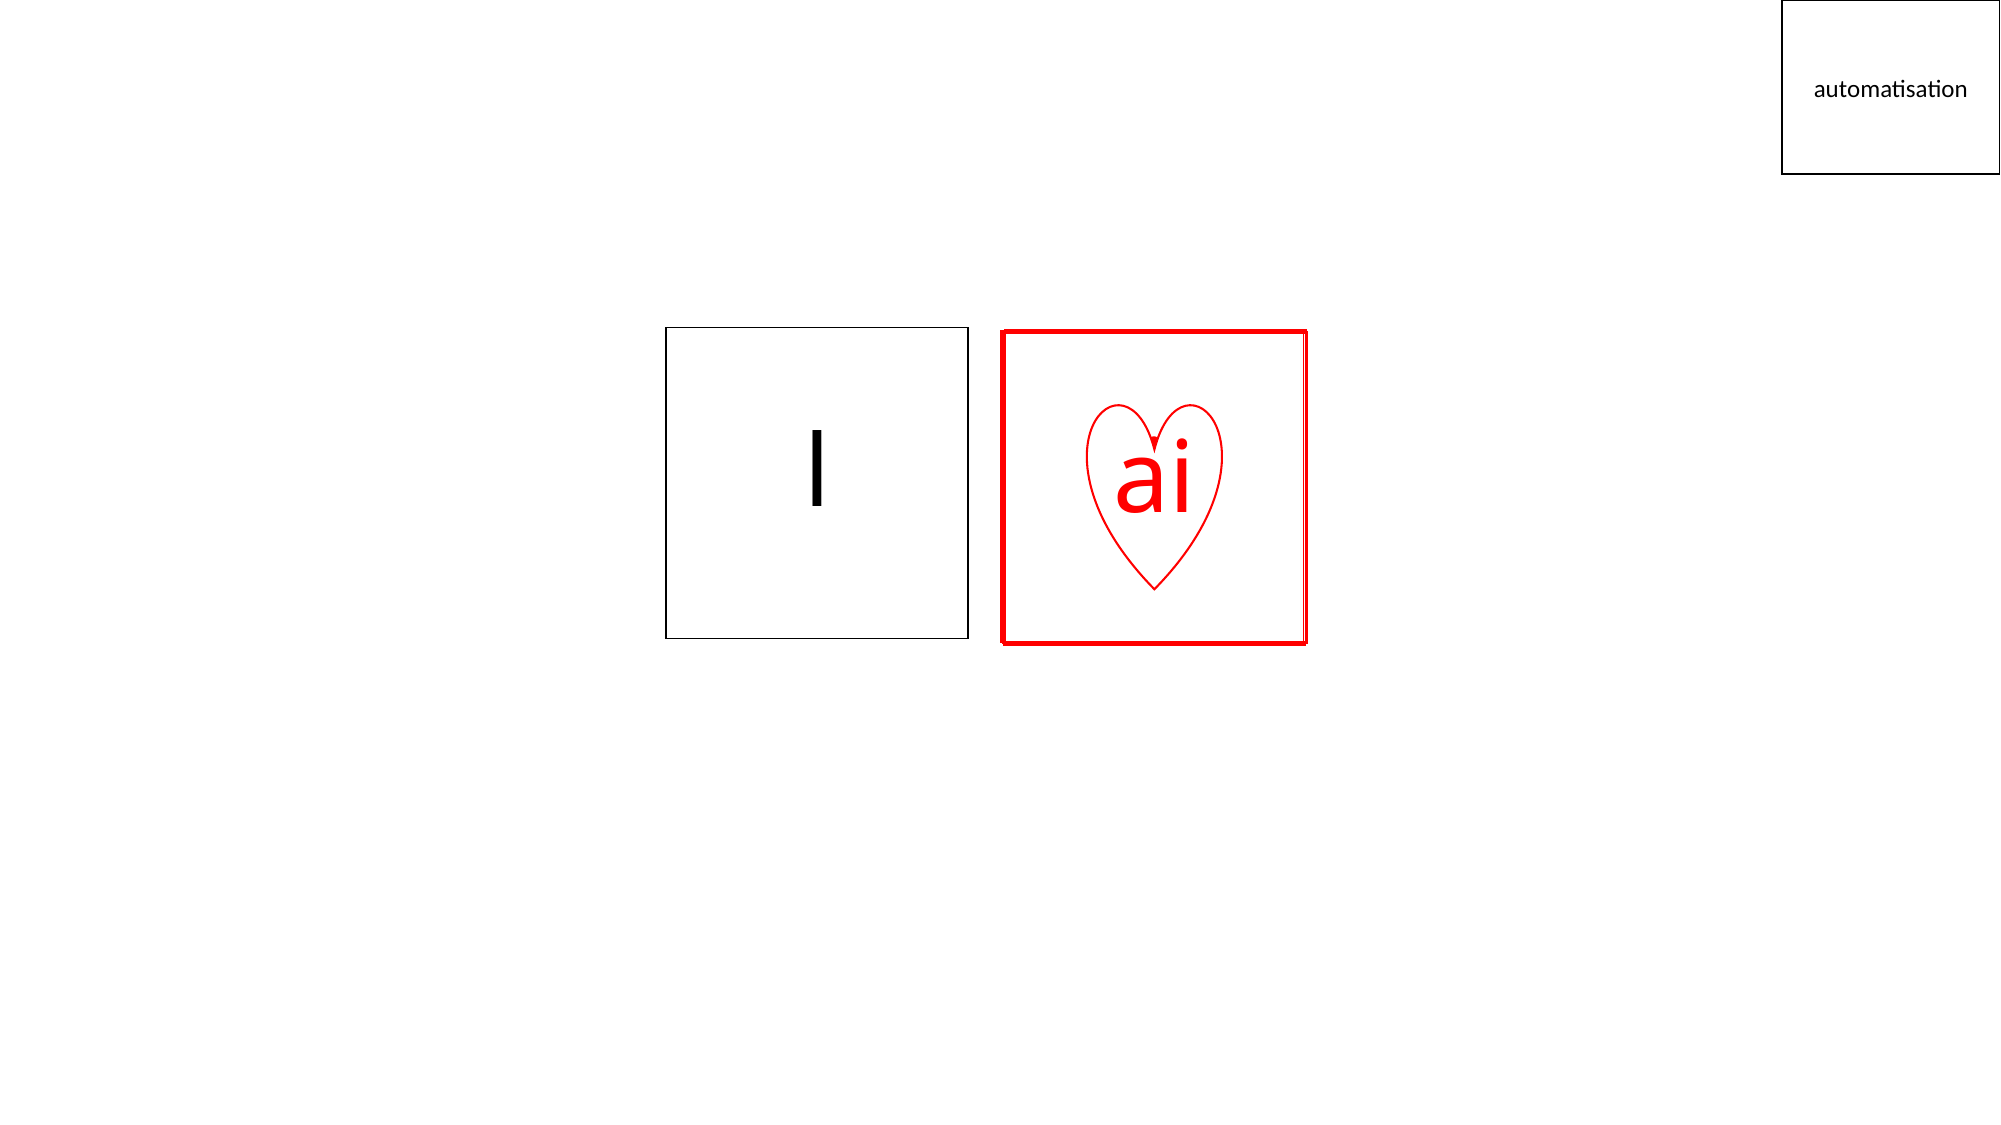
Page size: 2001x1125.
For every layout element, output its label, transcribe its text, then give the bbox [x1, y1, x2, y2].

text_box ai [1003, 333, 1306, 645]
text_box l [665, 327, 969, 639]
text_box automatisation [1782, 0, 2000, 174]
